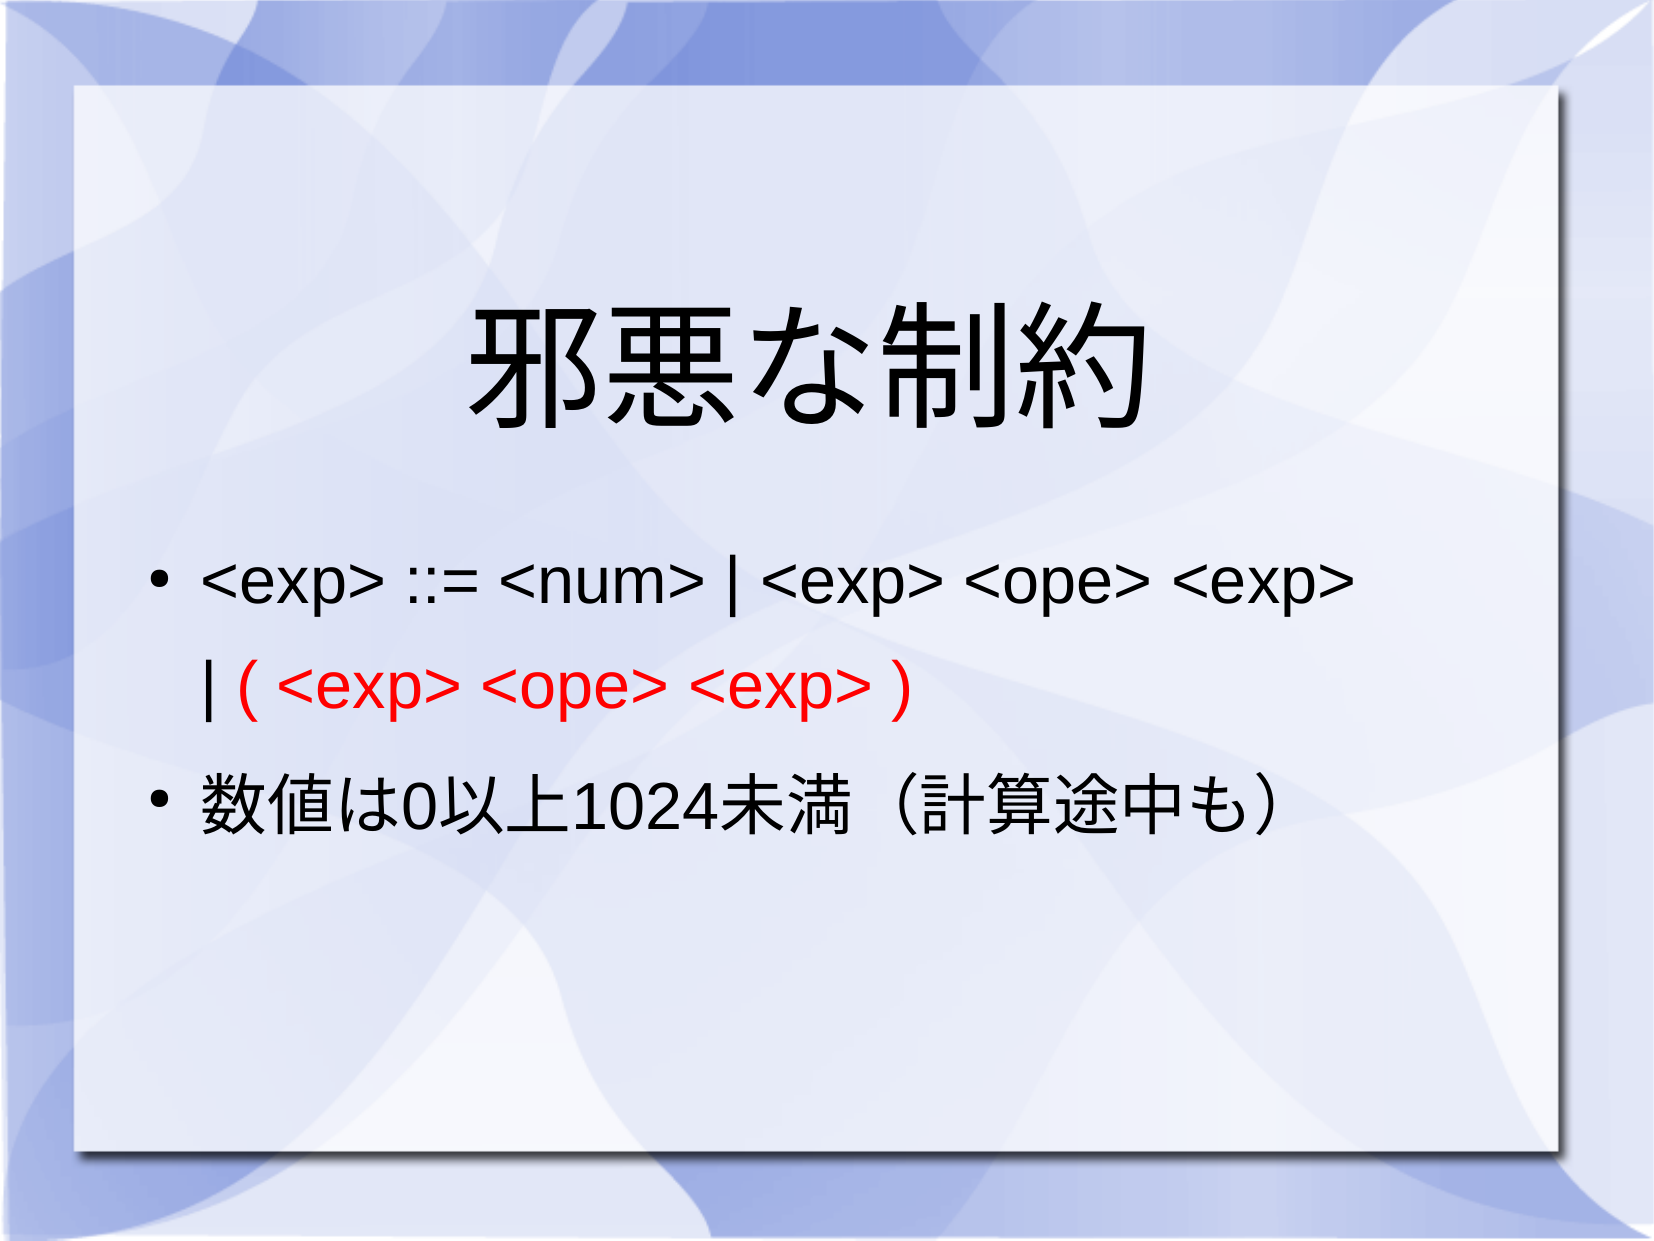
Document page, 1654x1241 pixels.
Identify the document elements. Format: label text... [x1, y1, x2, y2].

picture [0, 0, 1654, 1241]
list <exp> ::= <num> | <exp> <ope> <exp> | ( <exp> <ope> <exp> ) 数値は0以上1024未満（計算途中も） [129, 543, 1607, 1241]
title 邪悪な制約 [82, 253, 1536, 461]
